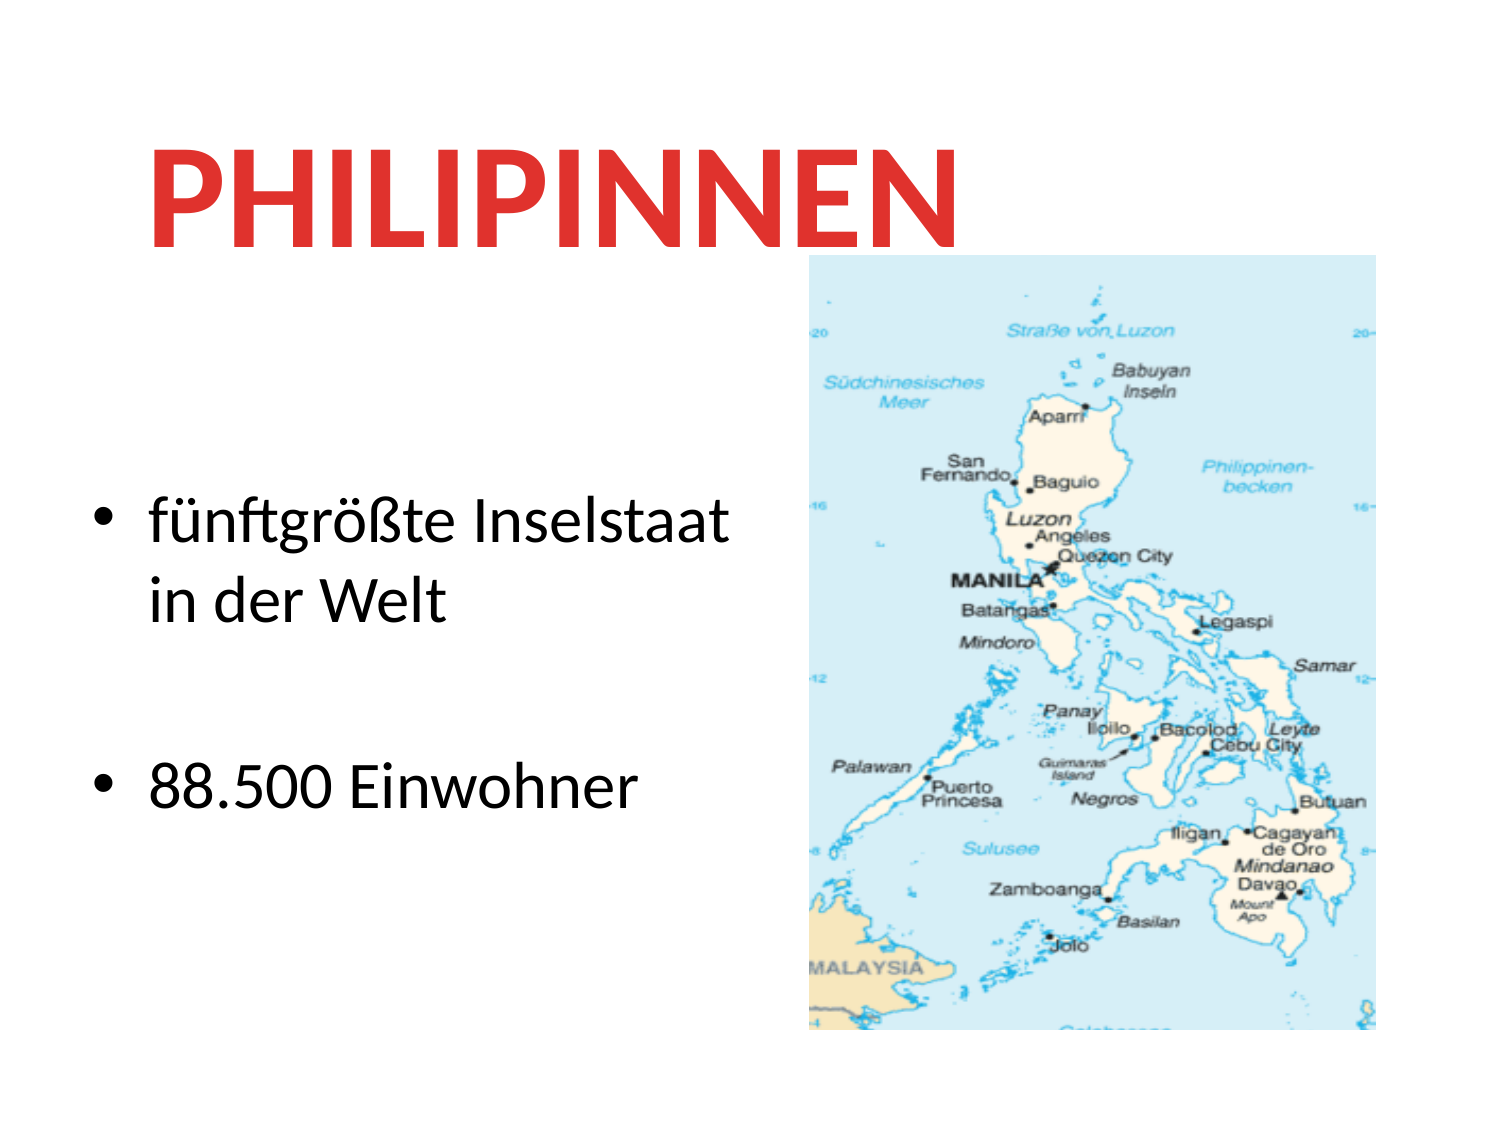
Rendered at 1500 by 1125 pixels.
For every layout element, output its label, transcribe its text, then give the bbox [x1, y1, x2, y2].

picture [0, 0, 1500, 1125]
list fünftgrößte Inselstaat in der Welt 88.500 Einwohner [76, 467, 764, 858]
text_box PHILIPINNEN [41, 89, 1069, 285]
